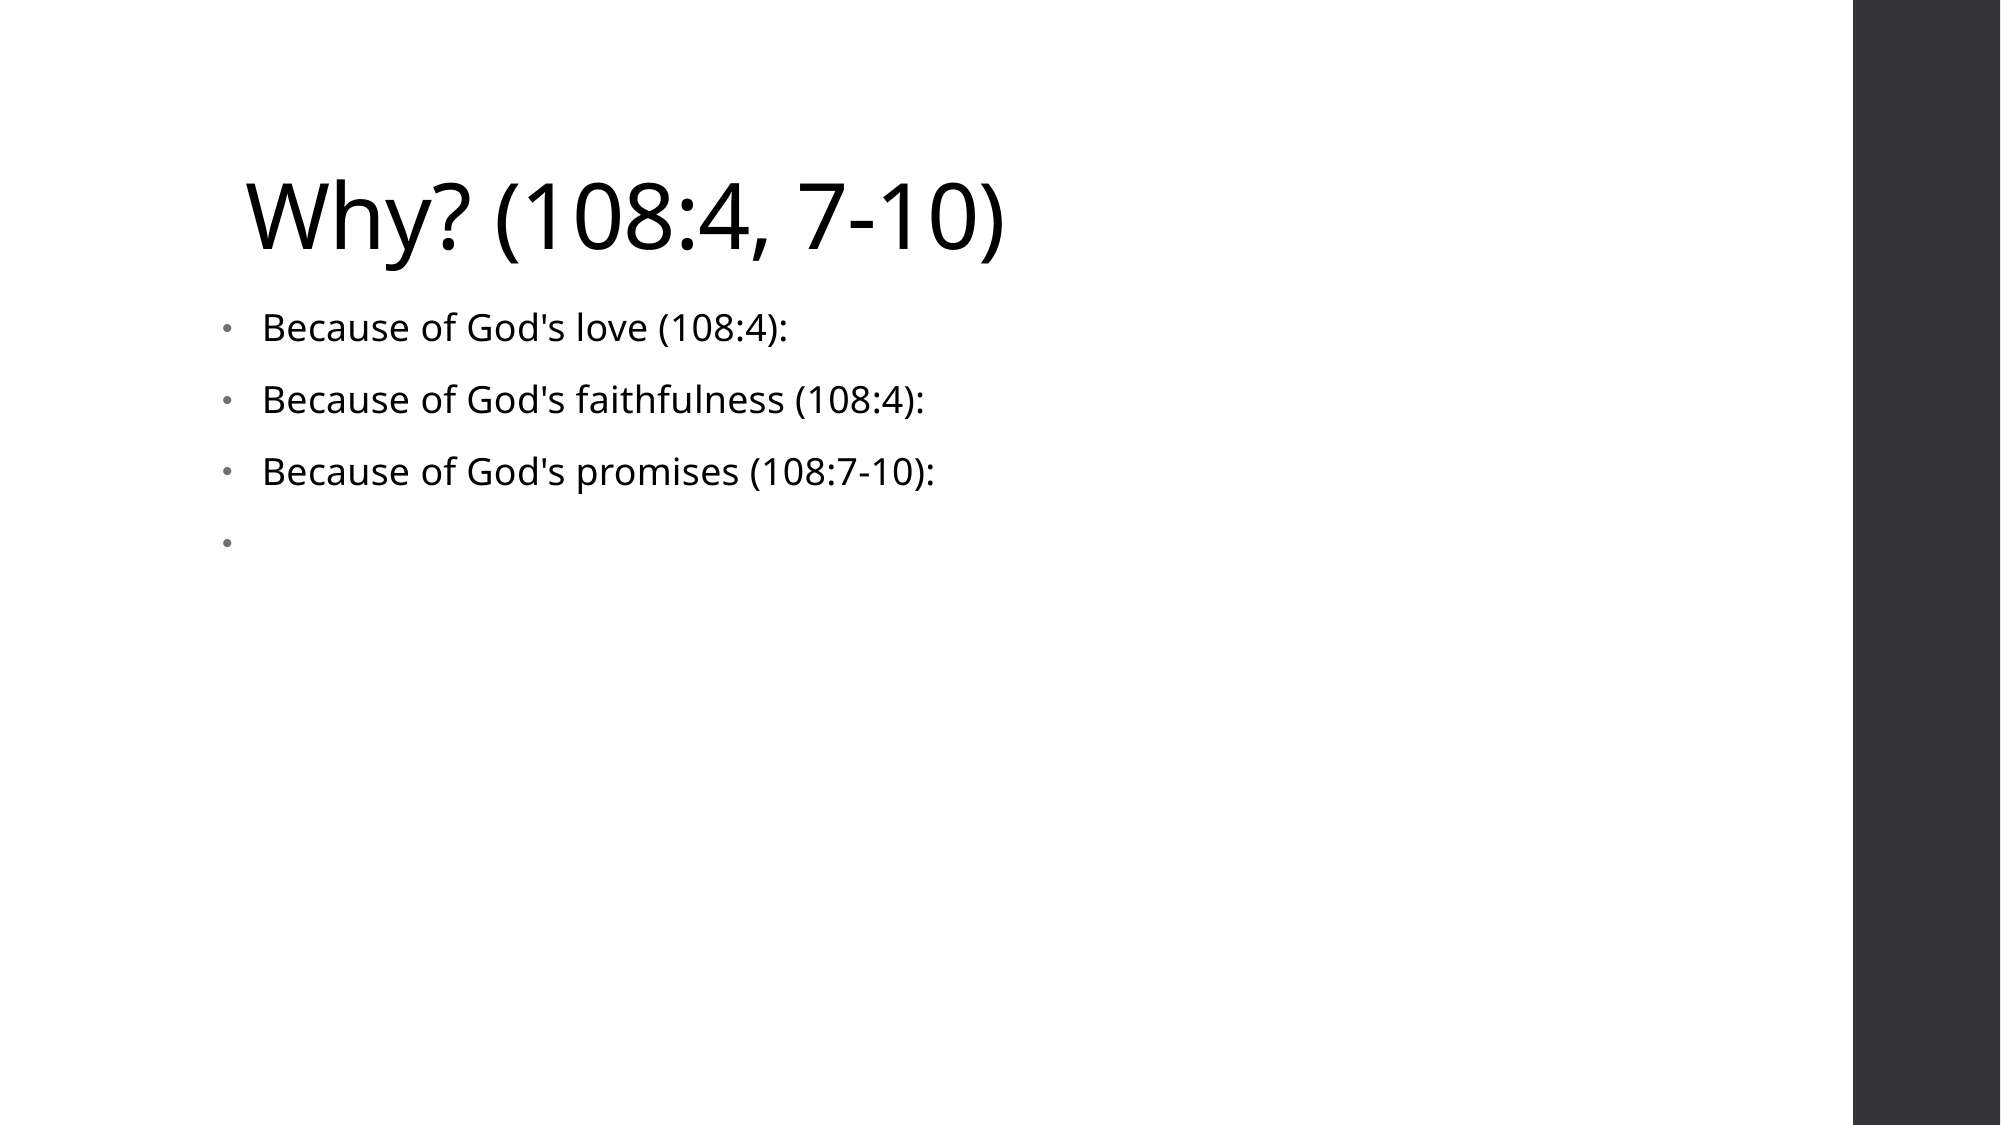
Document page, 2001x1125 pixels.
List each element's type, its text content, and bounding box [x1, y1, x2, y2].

title Why? (108:4, 7-10) [206, 60, 1797, 278]
list Because of God's love (108:4): Because of God's faithfulness (108:4): Because of God's promises (108:7-10): [206, 299, 1617, 1014]
